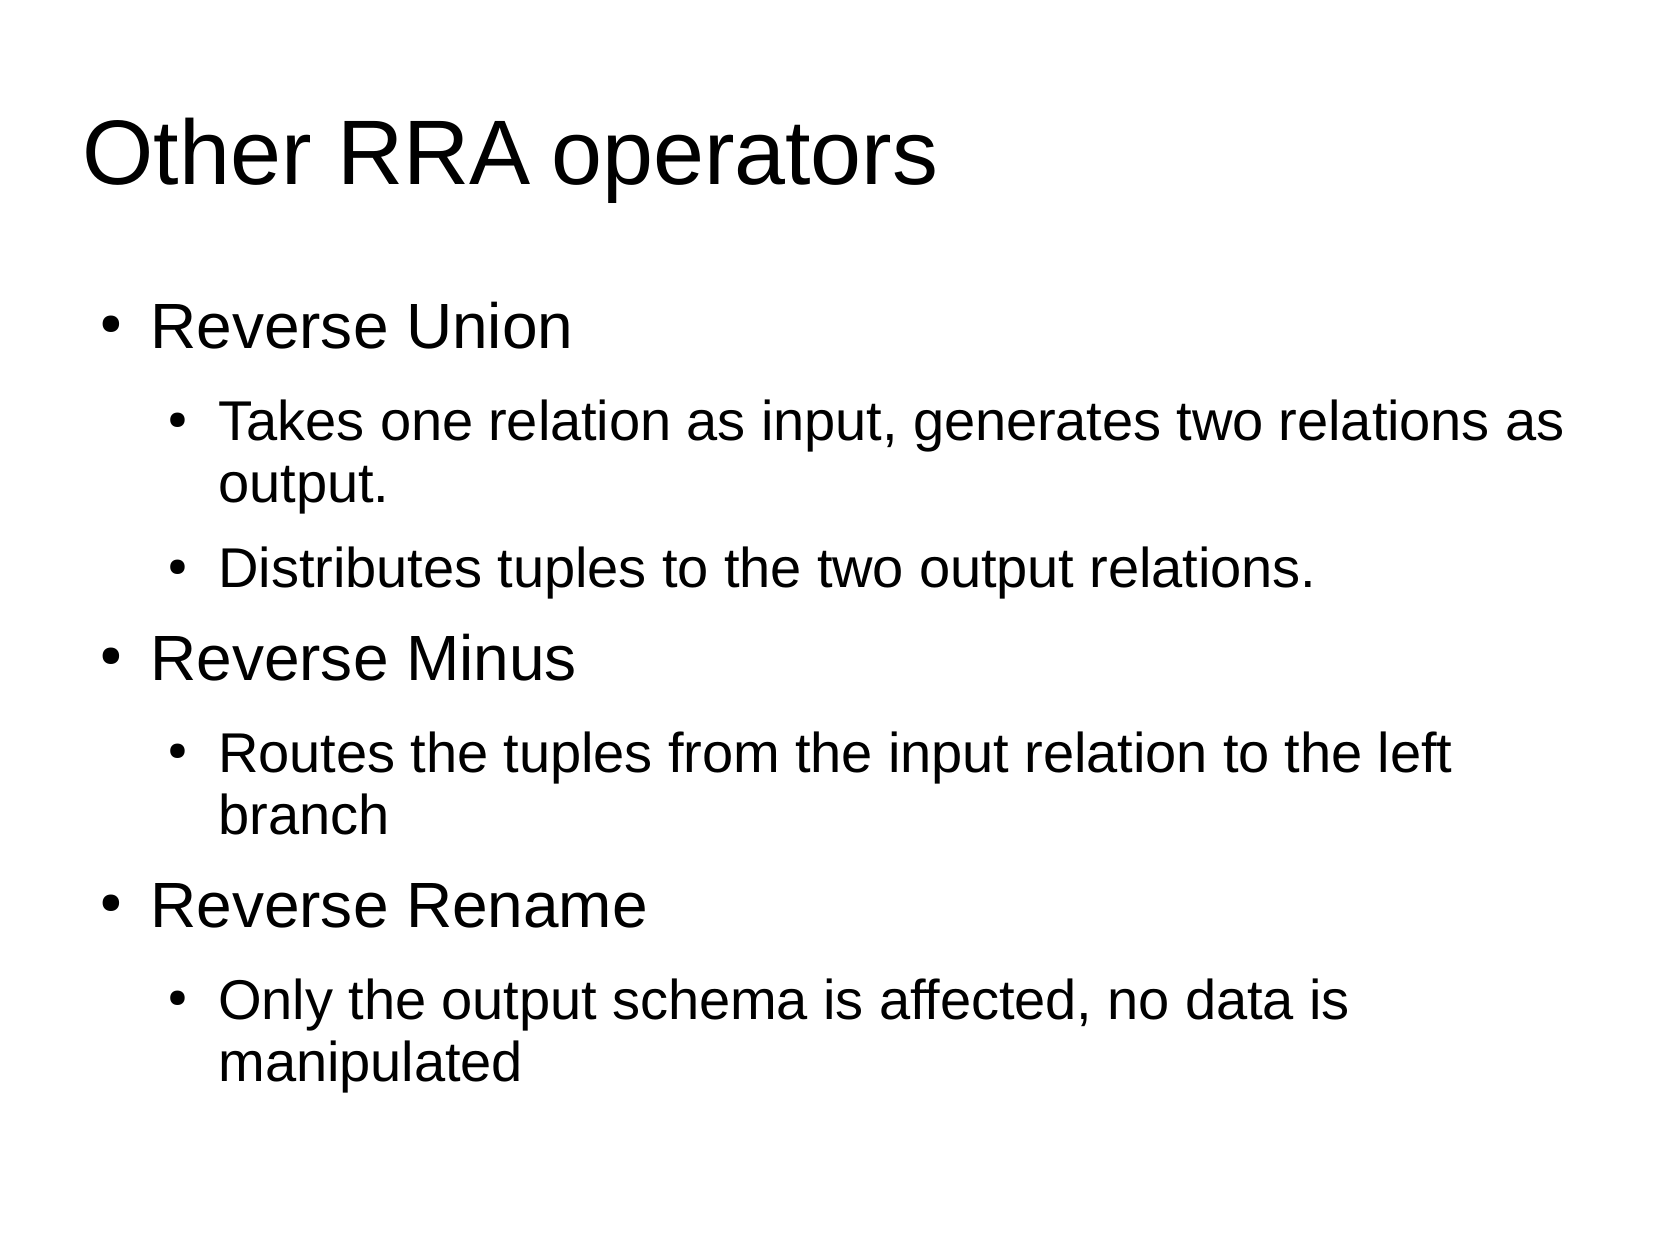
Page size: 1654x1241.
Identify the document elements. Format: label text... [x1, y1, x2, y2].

title Other RRA operators [82, 49, 1571, 257]
list Reverse Union Takes one relation as input, generates two relations as output. Distributes tuples to the two output relations. Reverse Minus Routes the tuples from the input relation to the left branch Reverse Rename Only the output schema is affected, no data is manipulated [82, 290, 1571, 1094]
